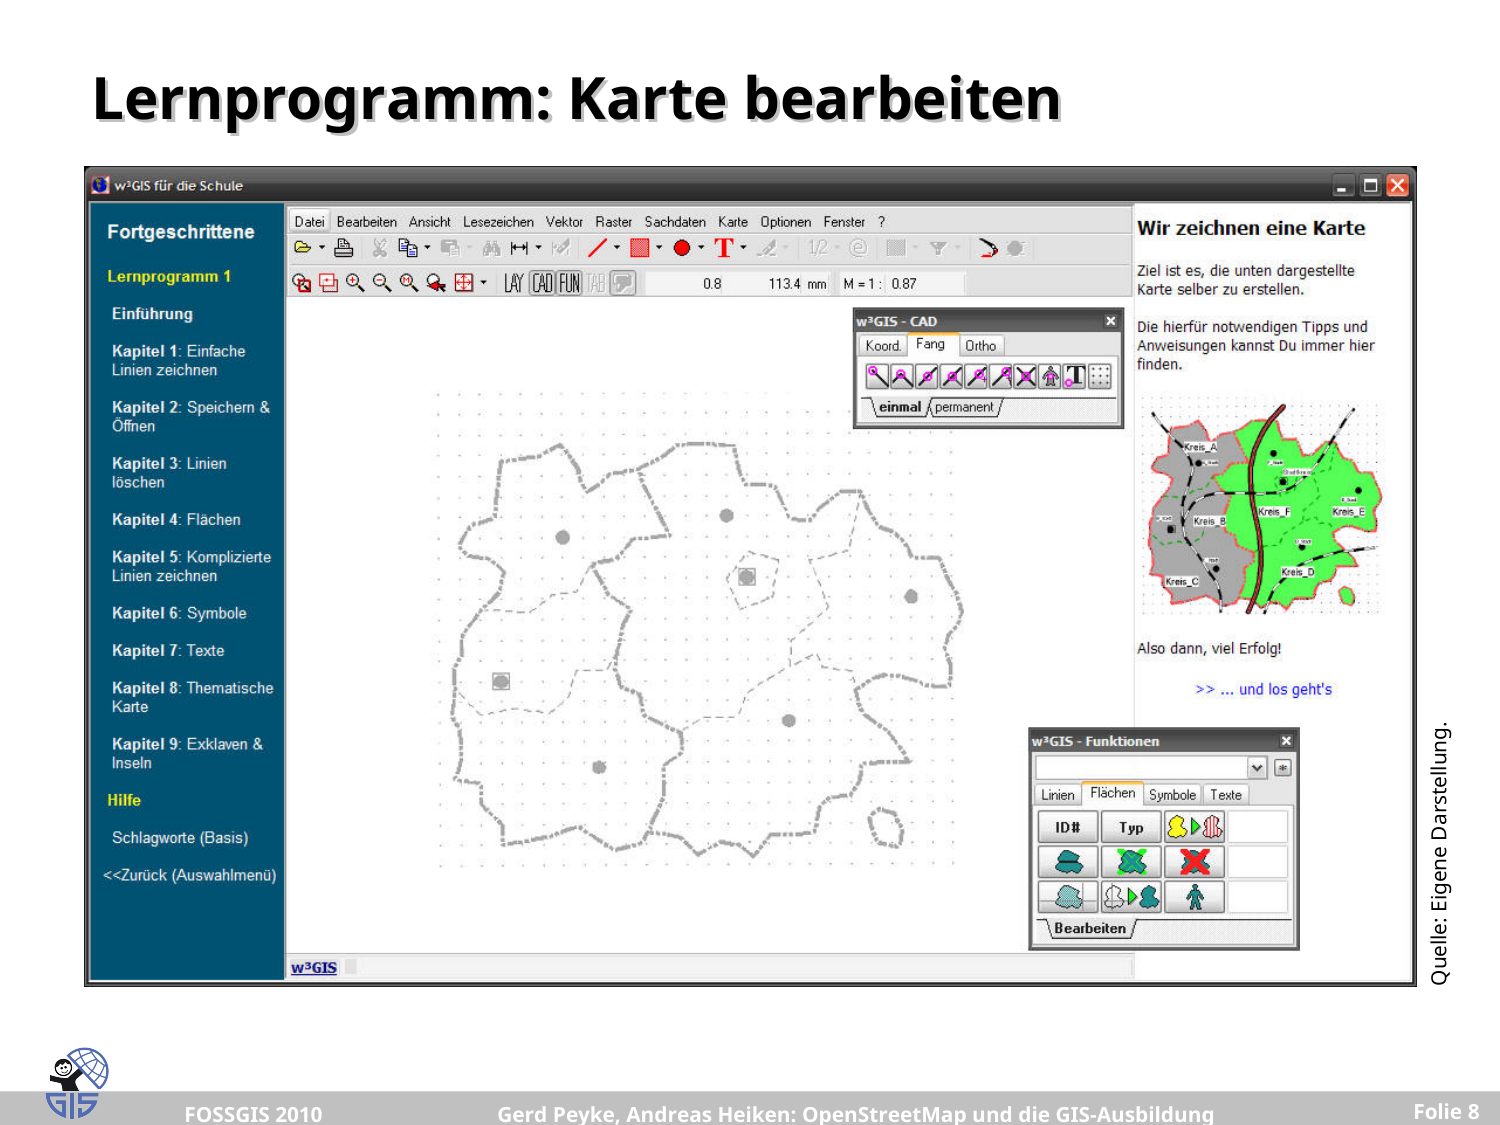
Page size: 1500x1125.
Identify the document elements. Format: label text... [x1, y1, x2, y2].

title Lernprogramm: Karte bearbeiten [76, 45, 1331, 149]
text_box Quelle: Eigene Darstellung. [1417, 687, 1459, 1001]
picture [44, 1047, 110, 1120]
picture [84, 166, 1417, 987]
